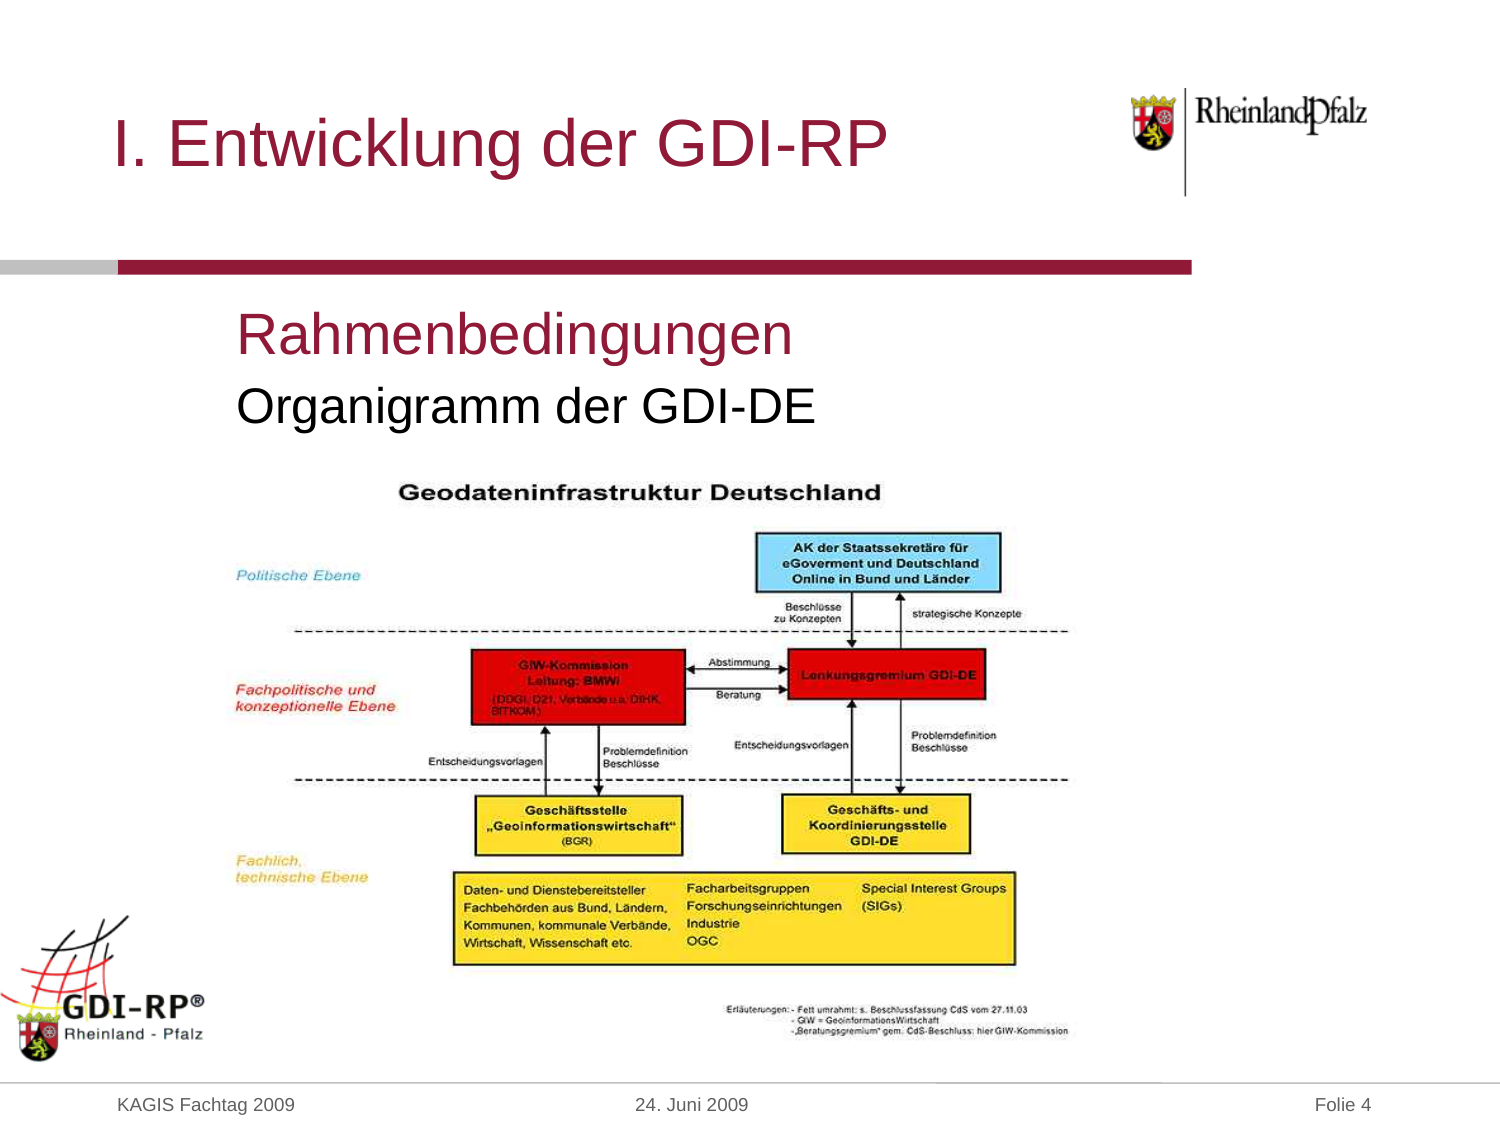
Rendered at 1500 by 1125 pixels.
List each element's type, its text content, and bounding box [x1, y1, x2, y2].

picture [0, 472, 1093, 1063]
list Rahmenbedingungen Organigramm der GDI-DE [236, 308, 1500, 1044]
picture [1131, 88, 1447, 198]
title I. Entwicklung der GDI-RP [112, 63, 1071, 224]
